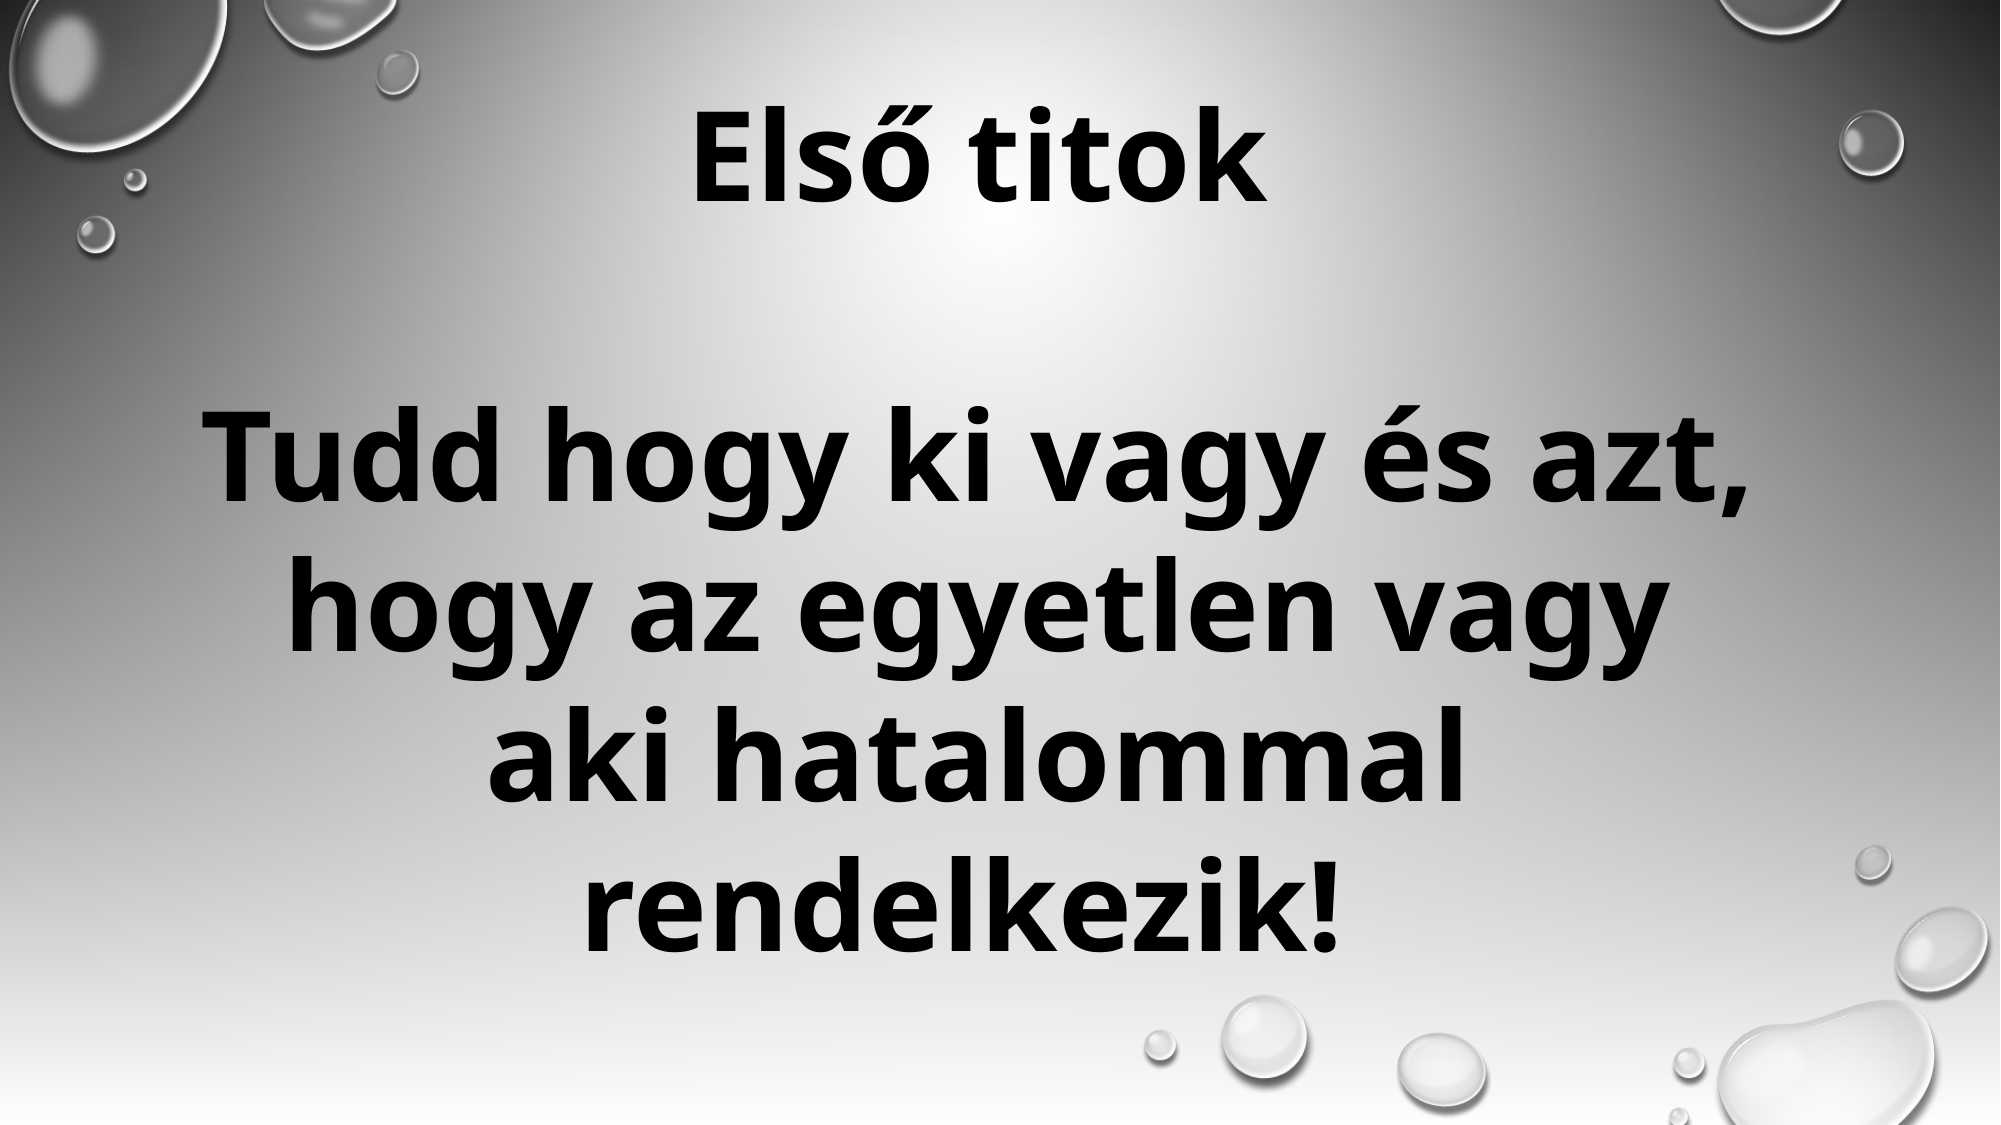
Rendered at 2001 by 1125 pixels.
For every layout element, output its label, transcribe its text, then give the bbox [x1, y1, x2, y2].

text_box Első titok Tudd hogy ki vagy és azt, hogy az egyetlen vagy aki hatalommal rendelkezik! [172, 69, 1785, 1030]
picture [0, 0, 2000, 1125]
